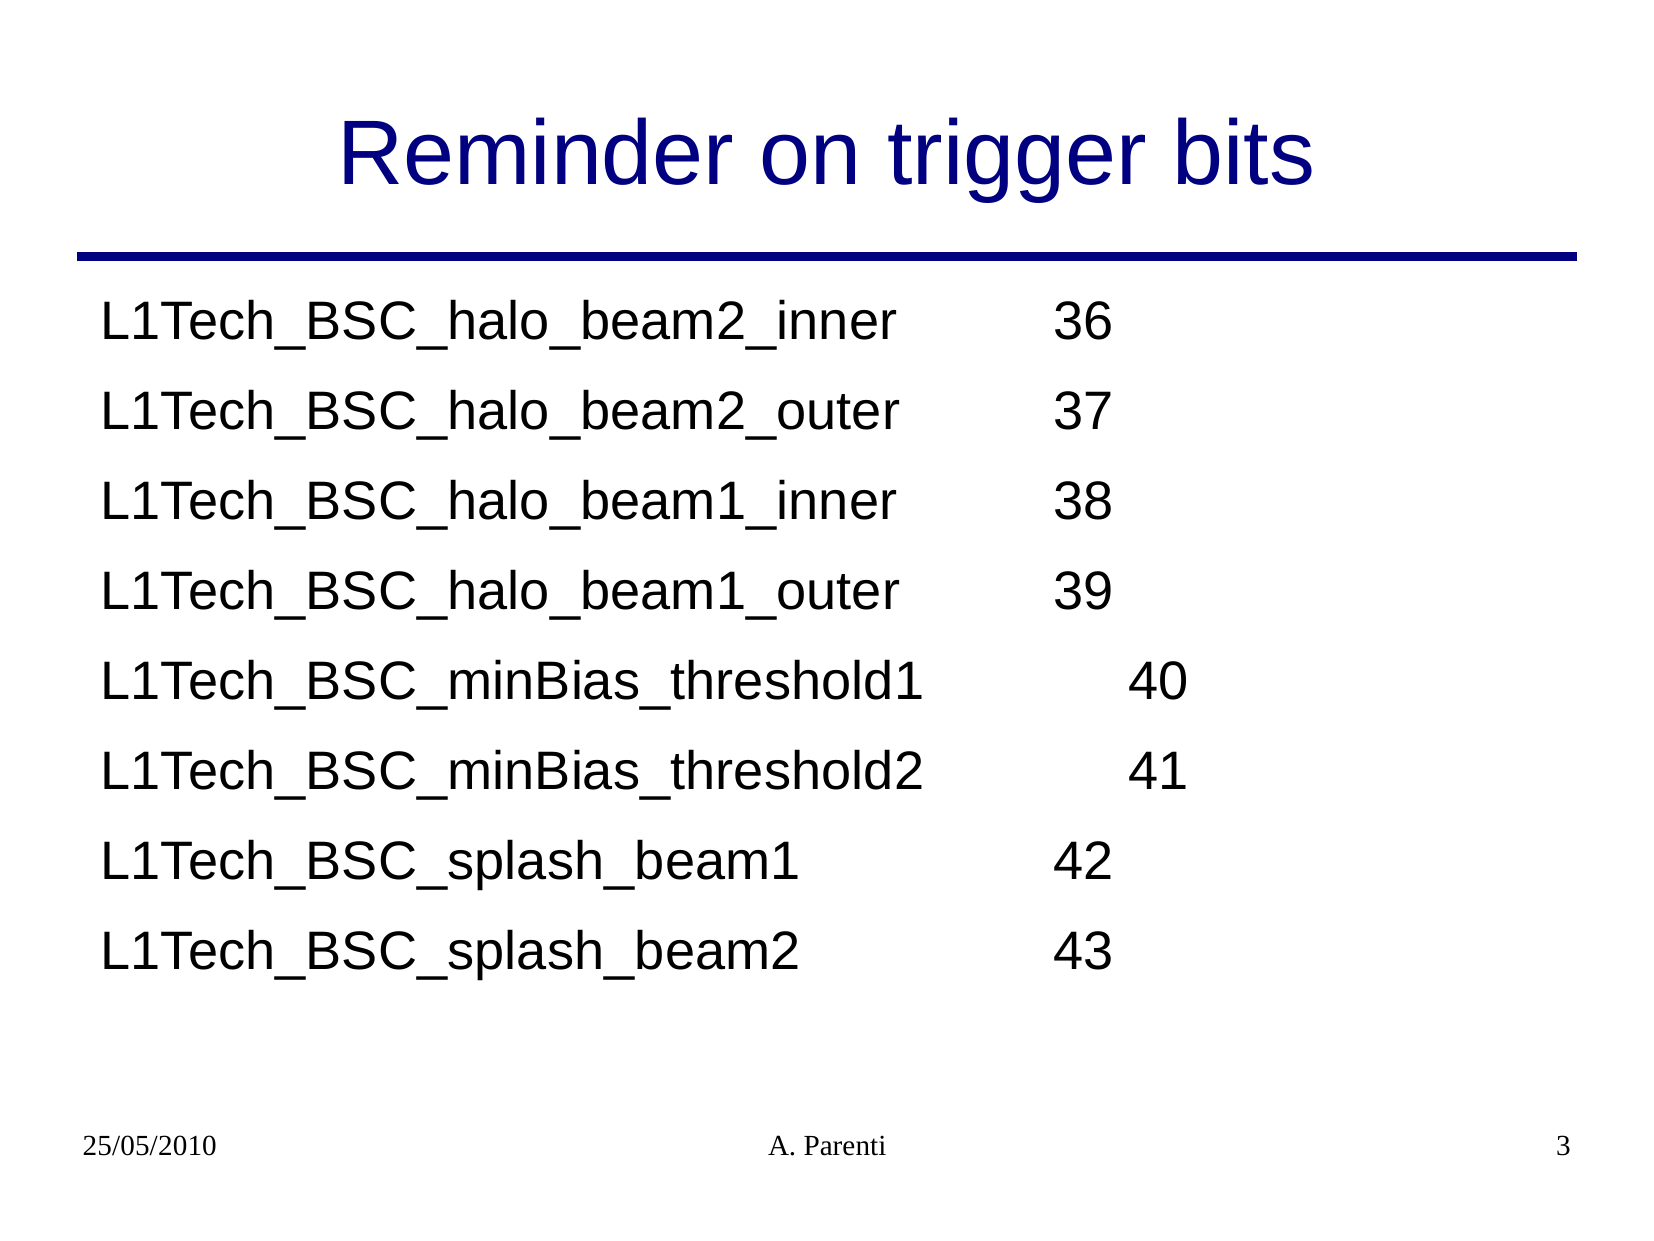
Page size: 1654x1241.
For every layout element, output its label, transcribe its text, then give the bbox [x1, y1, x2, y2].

list L1Tech_BSC_halo_beam2_inner 36 L1Tech_BSC_halo_beam2_outer 37 L1Tech_BSC_halo_beam1_inner 38 L1Tech_BSC_halo_beam1_outer 39 L1Tech_BSC_minBias_threshold1 40 L1Tech_BSC_minBias_threshold2 41 L1Tech_BSC_splash_beam1 42 L1Tech_BSC_splash_beam2 43 [82, 290, 1571, 1094]
title Reminder on trigger bits [82, 56, 1571, 250]
